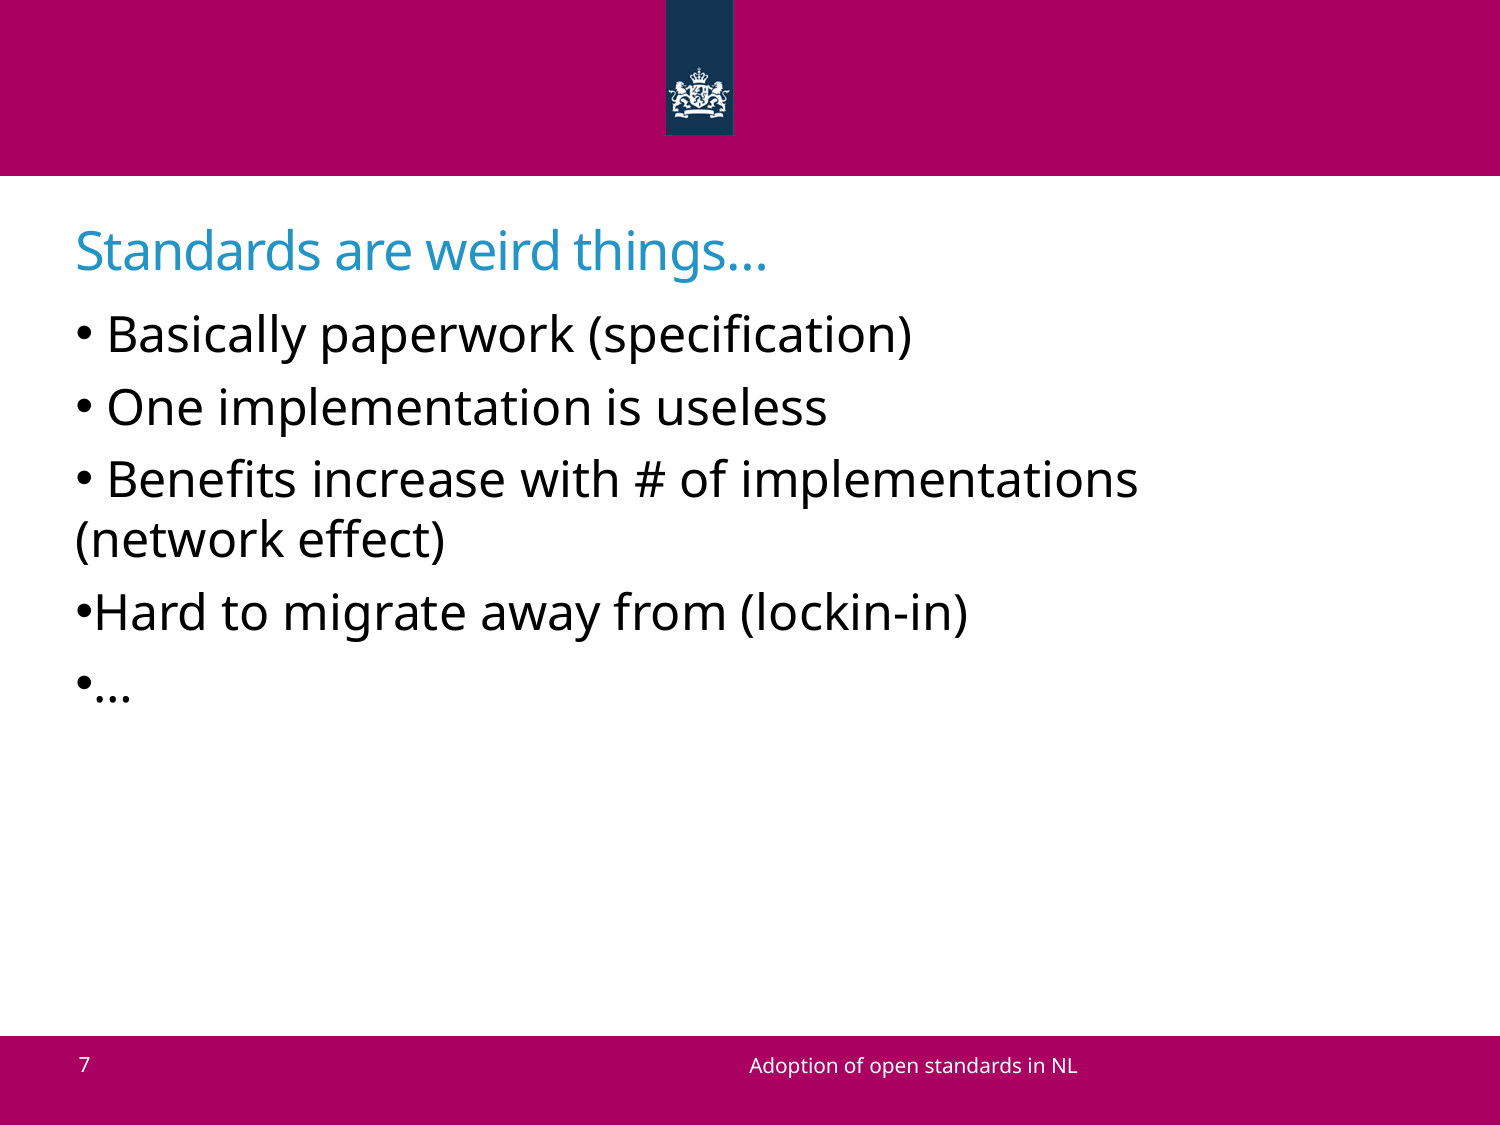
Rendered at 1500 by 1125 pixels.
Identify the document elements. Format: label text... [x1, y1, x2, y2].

text_box <number> [63, 1043, 181, 1104]
picture [666, 0, 734, 135]
list Basically paperwork (specification) One implementation is useless Benefits increase with # of implementations (network effect) Hard to migrate away from (lockin-in) … [60, 295, 1350, 997]
title Standards are weird things… [60, 202, 1348, 295]
text_box Adoption of open standards in NL [734, 1044, 1418, 1092]
